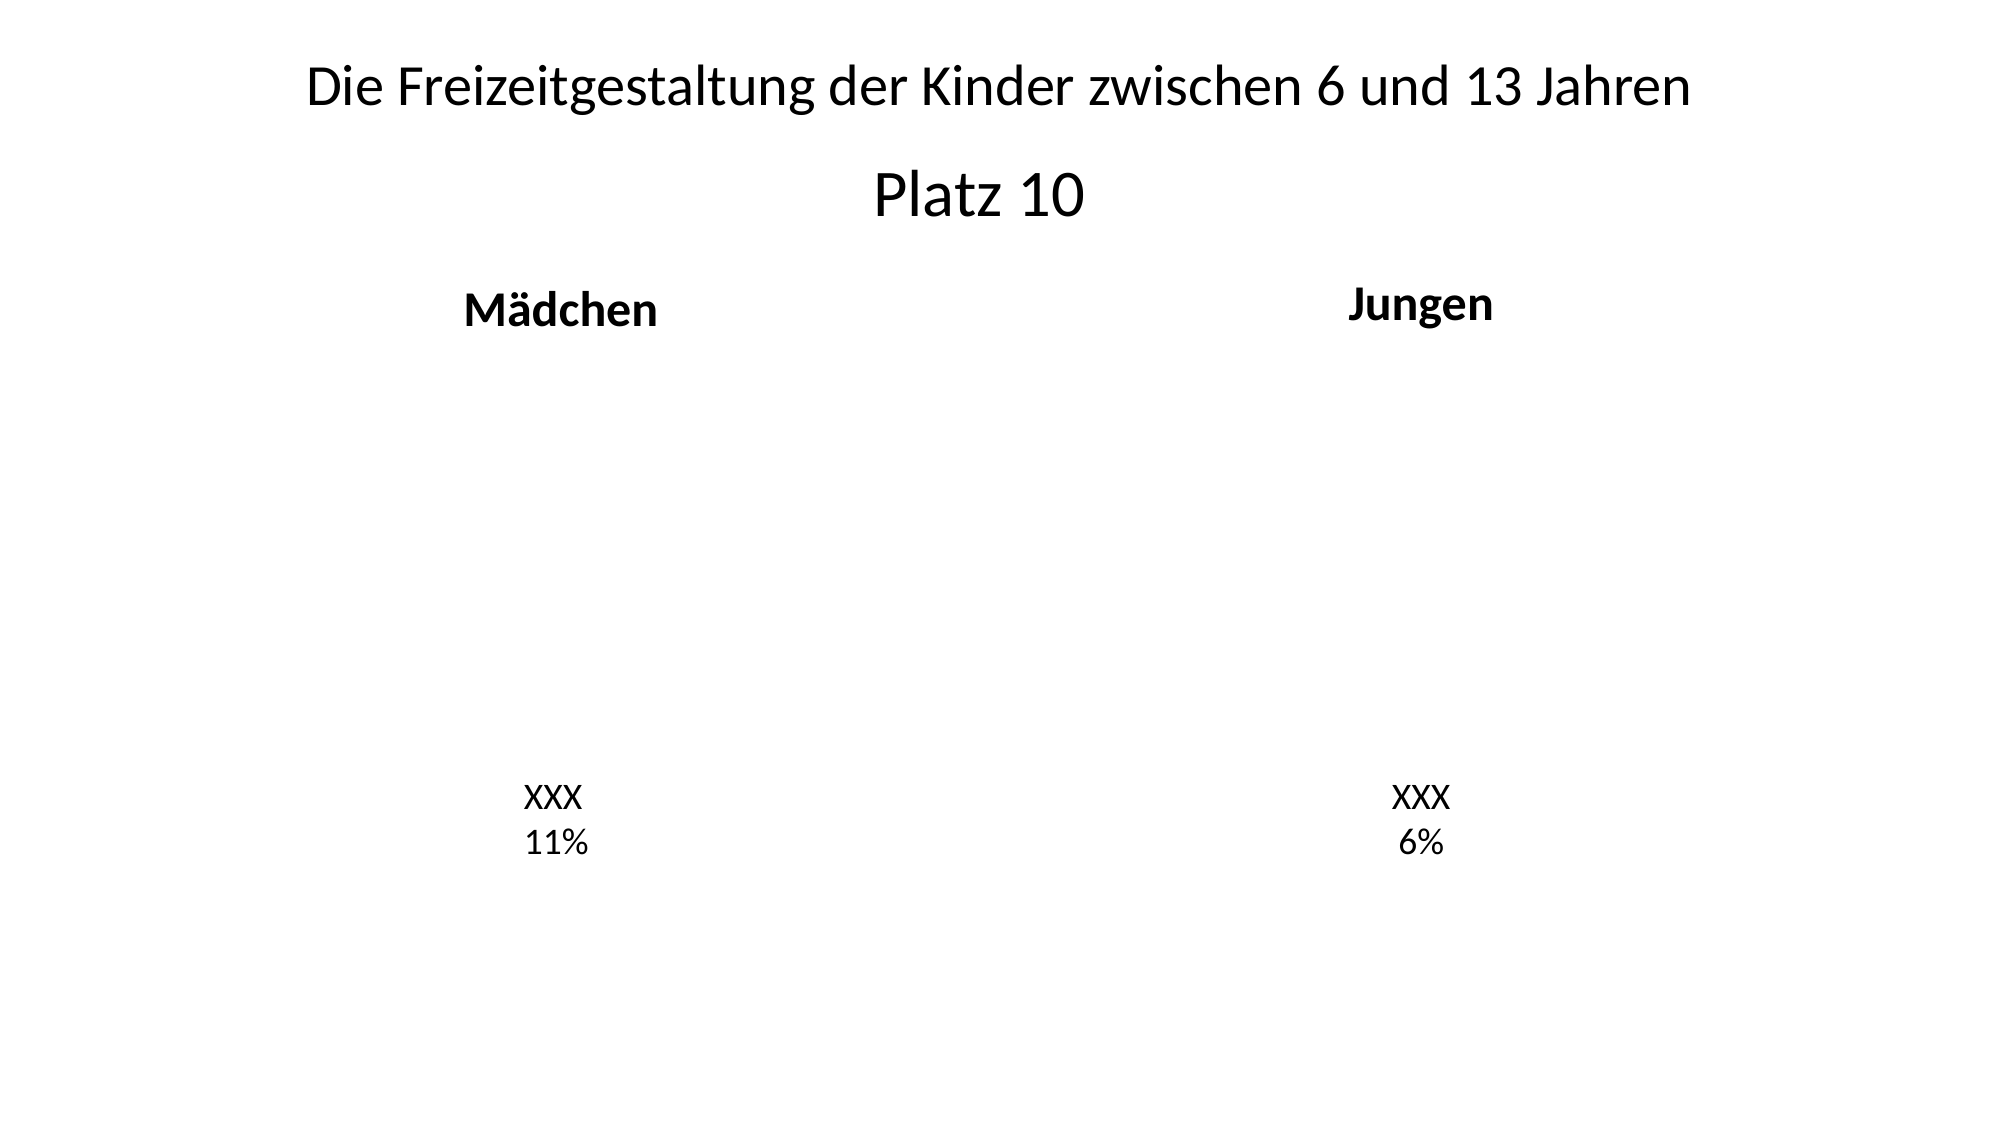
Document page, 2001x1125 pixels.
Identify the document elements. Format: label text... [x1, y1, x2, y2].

text_box XXX 11% [509, 764, 613, 871]
text_box XXX 6% [1376, 764, 1466, 871]
text_box Mädchen [444, 280, 677, 351]
text_box Jungen [1301, 279, 1541, 340]
text_box Die Freizeitgestaltung der Kinder zwischen 6 und 13 Jahren [290, 39, 1725, 126]
text_box Platz 10 [858, 141, 1104, 238]
